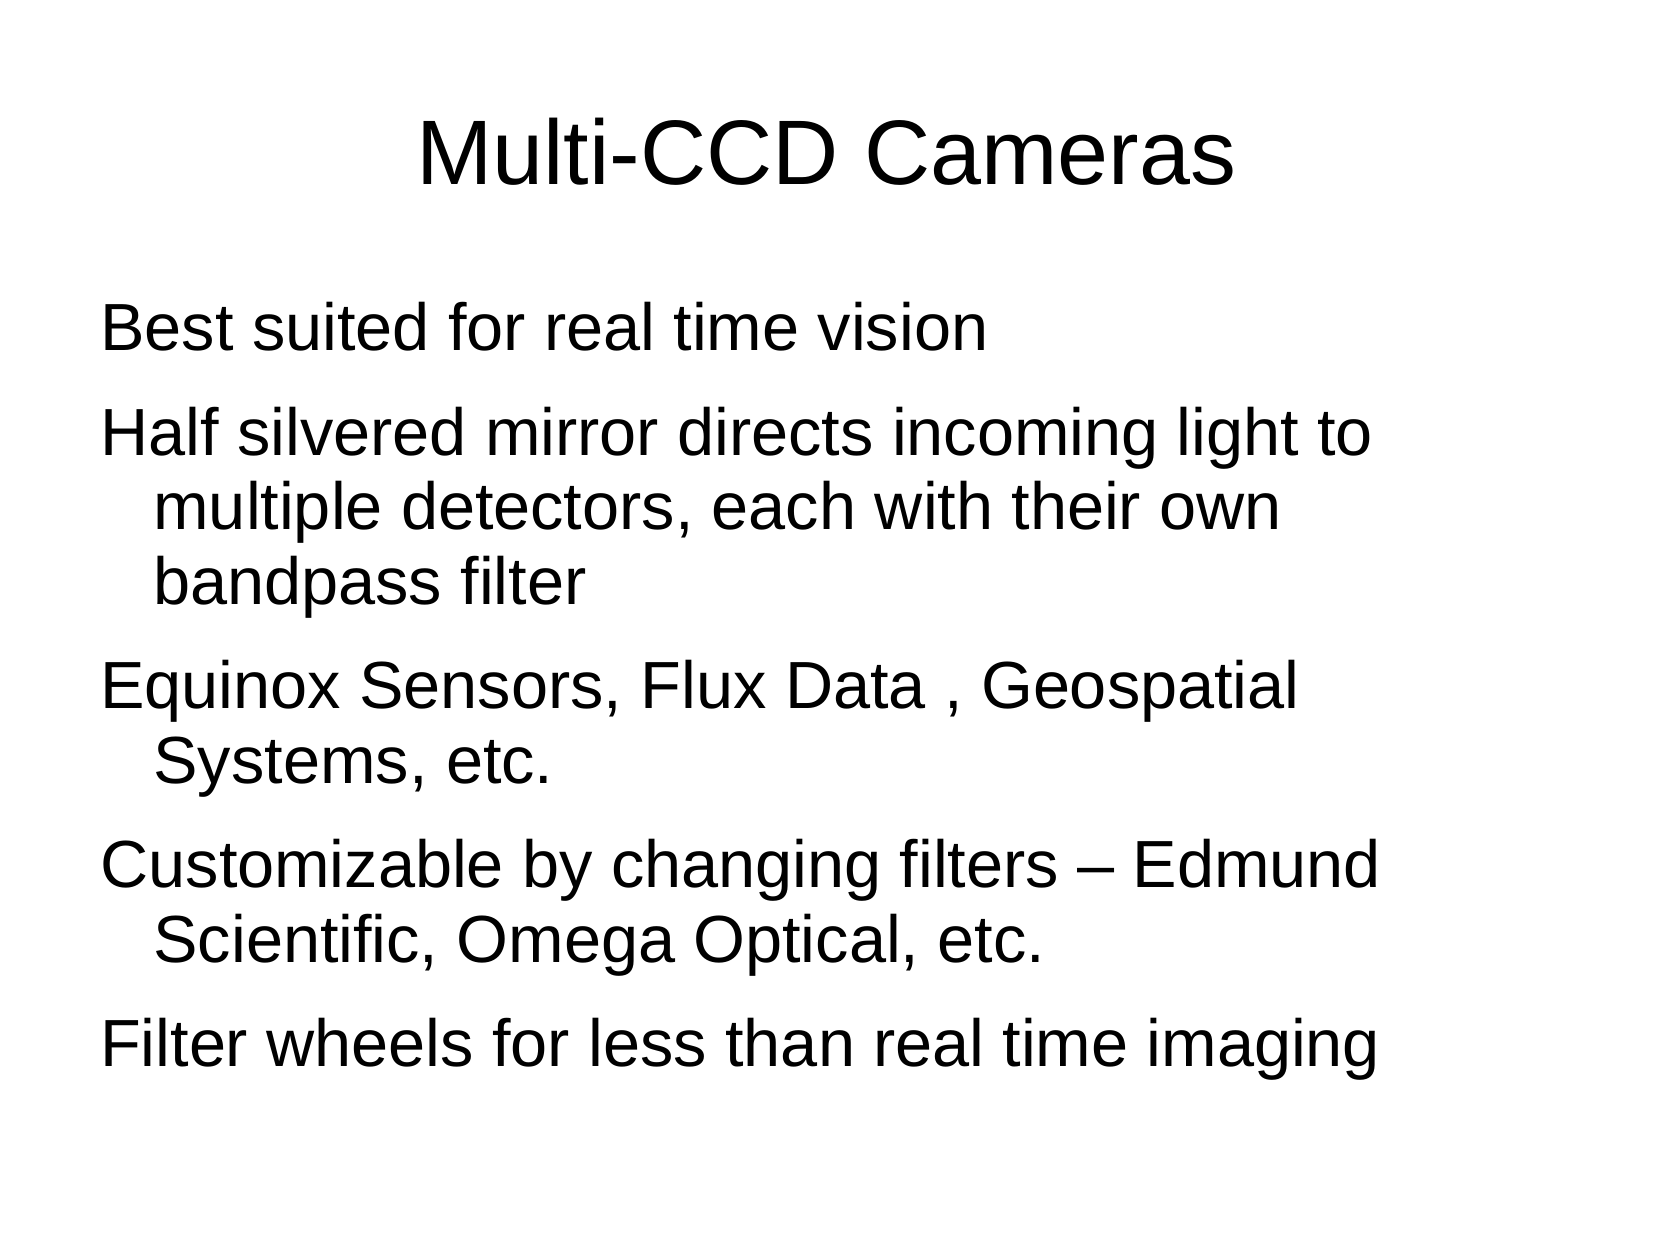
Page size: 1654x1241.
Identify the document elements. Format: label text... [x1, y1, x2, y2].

title Multi-CCD Cameras [82, 49, 1571, 257]
list Best suited for real time vision Half silvered mirror directs incoming light to multiple detectors, each with their own bandpass filter Equinox Sensors, Flux Data , Geospatial Systems, etc. Customizable by changing filters – Edmund Scientific, Omega Optical, etc. Filter wheels for less than real time imaging [82, 290, 1571, 1156]
